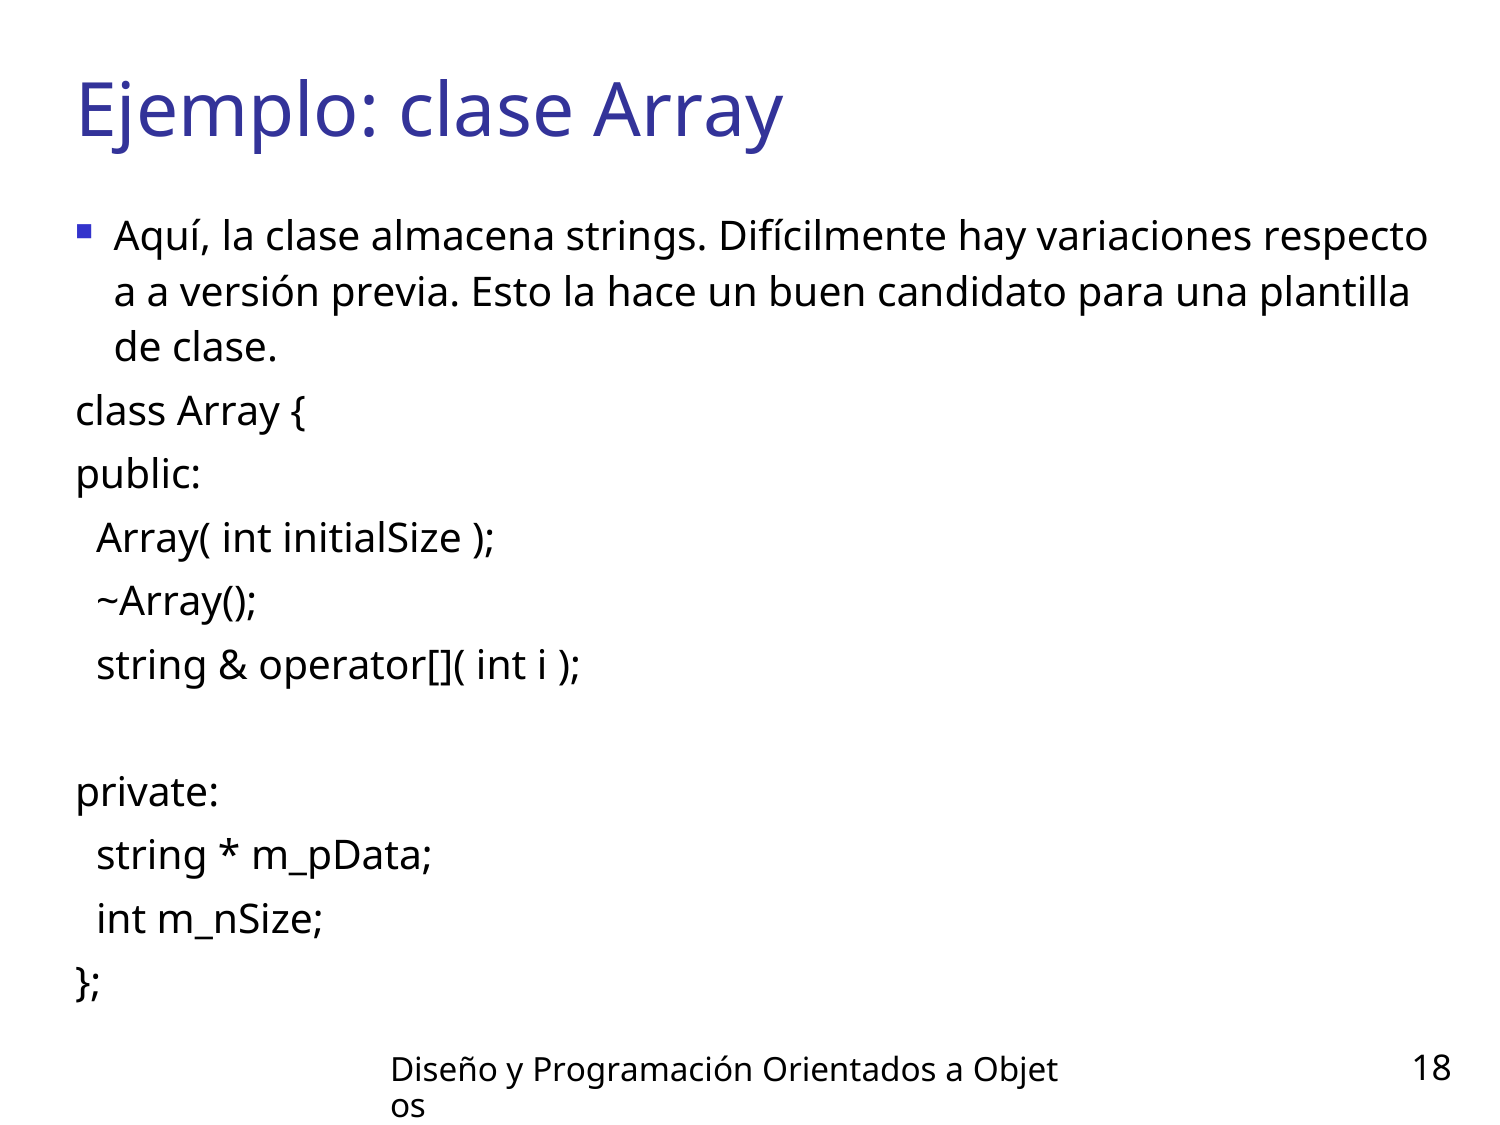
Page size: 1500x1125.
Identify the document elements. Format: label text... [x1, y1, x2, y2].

list Aquí, la clase almacena strings. Difícilmente hay variaciones respecto a a versión previa. Esto la hace un buen candidato para una plantilla de clase. class Array { public: Array( int initialSize ); ~Array(); string & operator[]( int i ); private: string * m_pData; int m_nSize; }; [75, 207, 1462, 1013]
title Ejemplo: clase Array [75, 25, 1466, 188]
